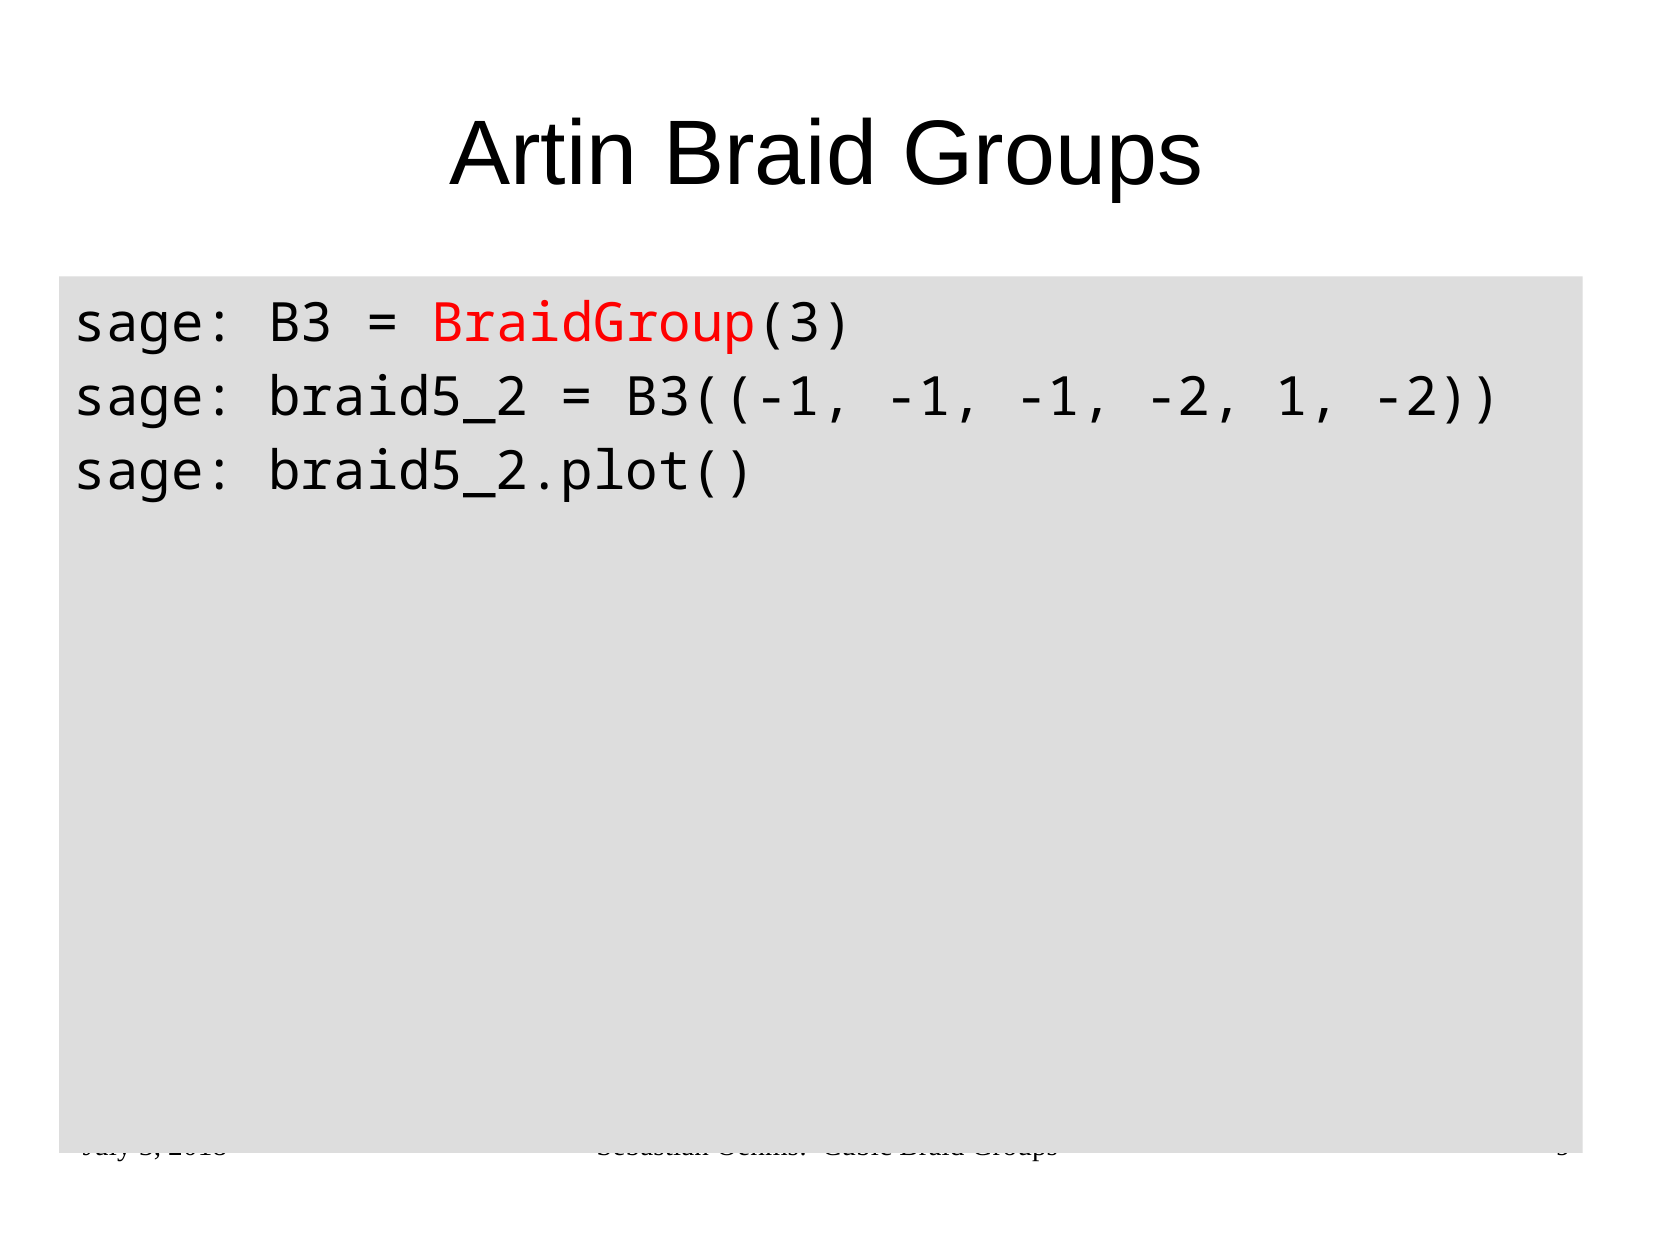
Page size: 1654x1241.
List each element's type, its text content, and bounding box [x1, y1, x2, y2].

title Artin Braid Groups [82, 49, 1571, 257]
text_box sage: B3 = BraidGroup(3) sage: braid5_2 = B3((-1, -1, -1, -2, 1, -2)) sage: braid5_2.plot() [59, 276, 1583, 1153]
